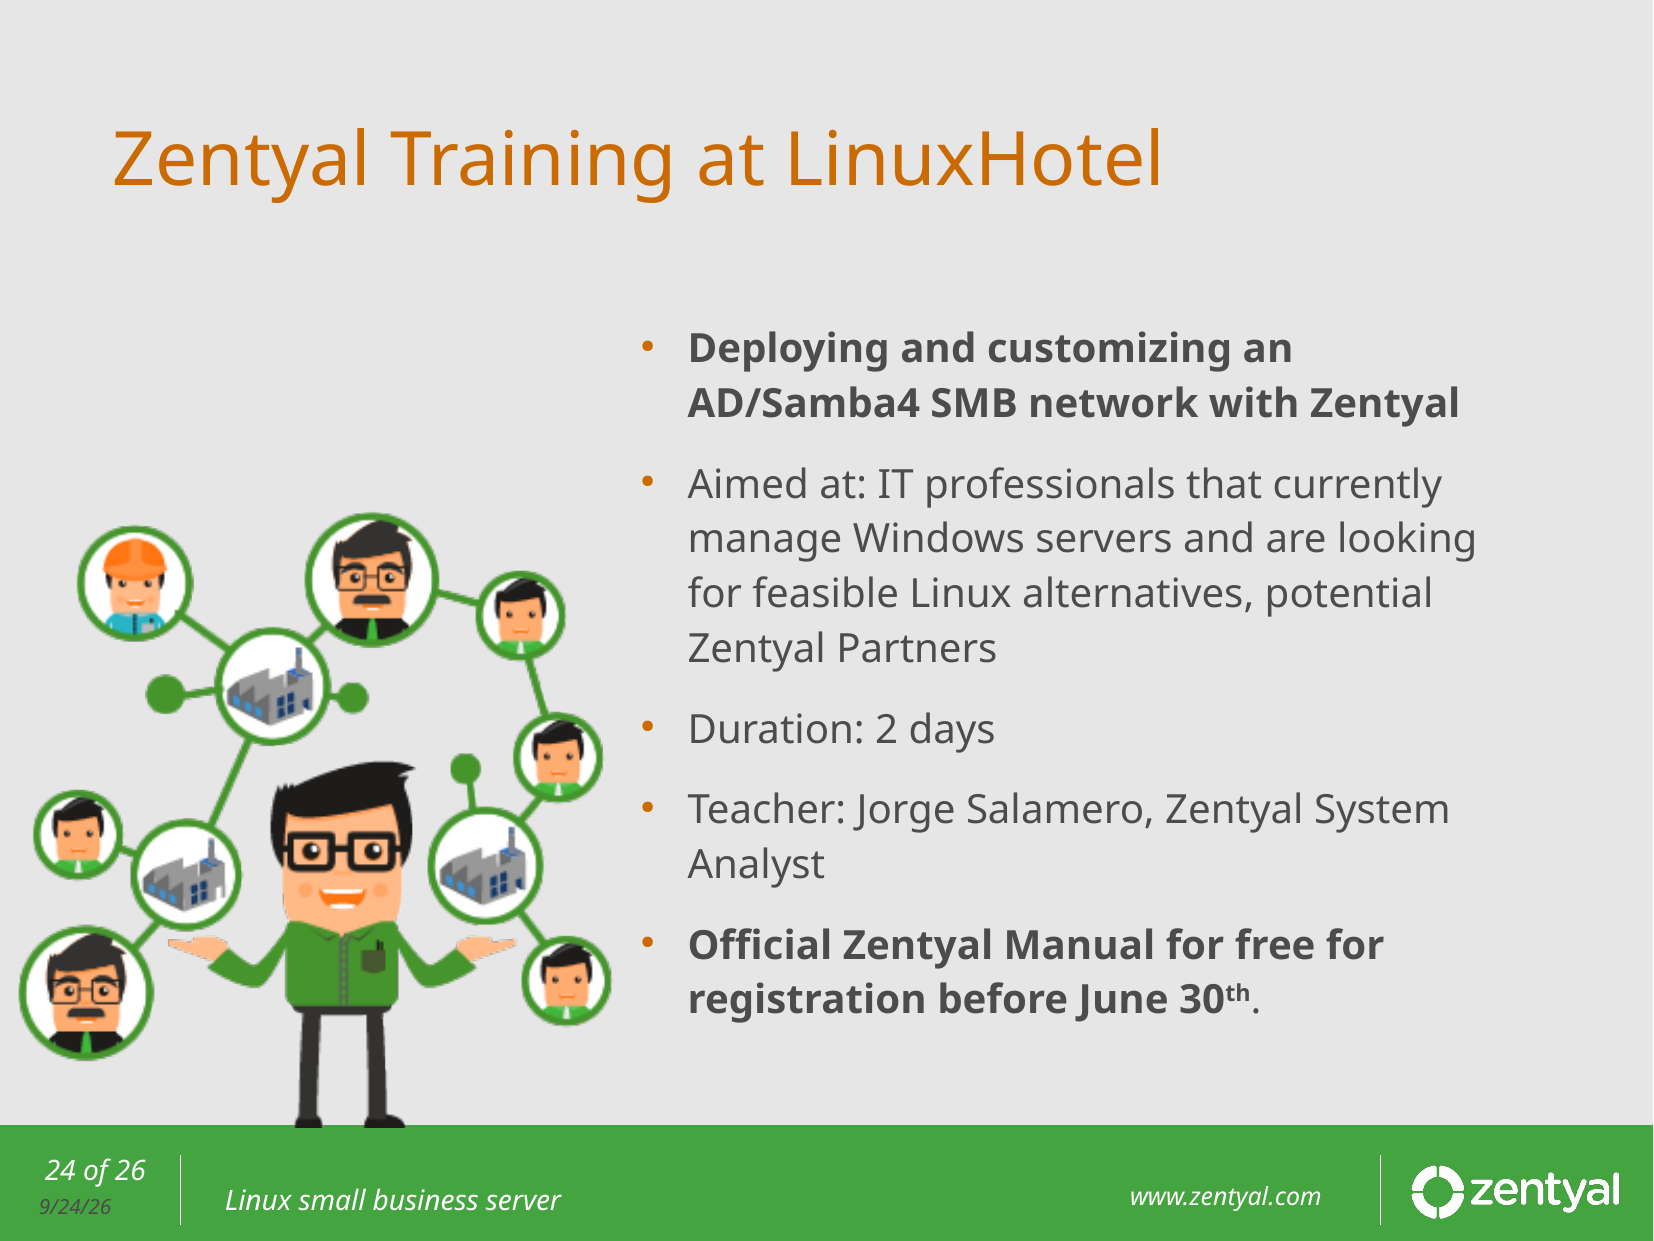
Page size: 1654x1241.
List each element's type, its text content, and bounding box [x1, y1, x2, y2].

list Deploying and customizing an AD/Samba4 SMB network with Zentyal Aimed at: IT professionals that currently manage Windows servers and are looking for feasible Linux alternatives, potential Zentyal Partners Duration: 2 days Teacher: Jorge Salamero, Zentyal System Analyst Official Zentyal Manual for free for registration before June 30th. [625, 319, 1486, 1040]
title Zentyal Training at LinuxHotel [112, 105, 1523, 208]
picture [0, 502, 626, 1128]
picture [1394, 1151, 1636, 1232]
